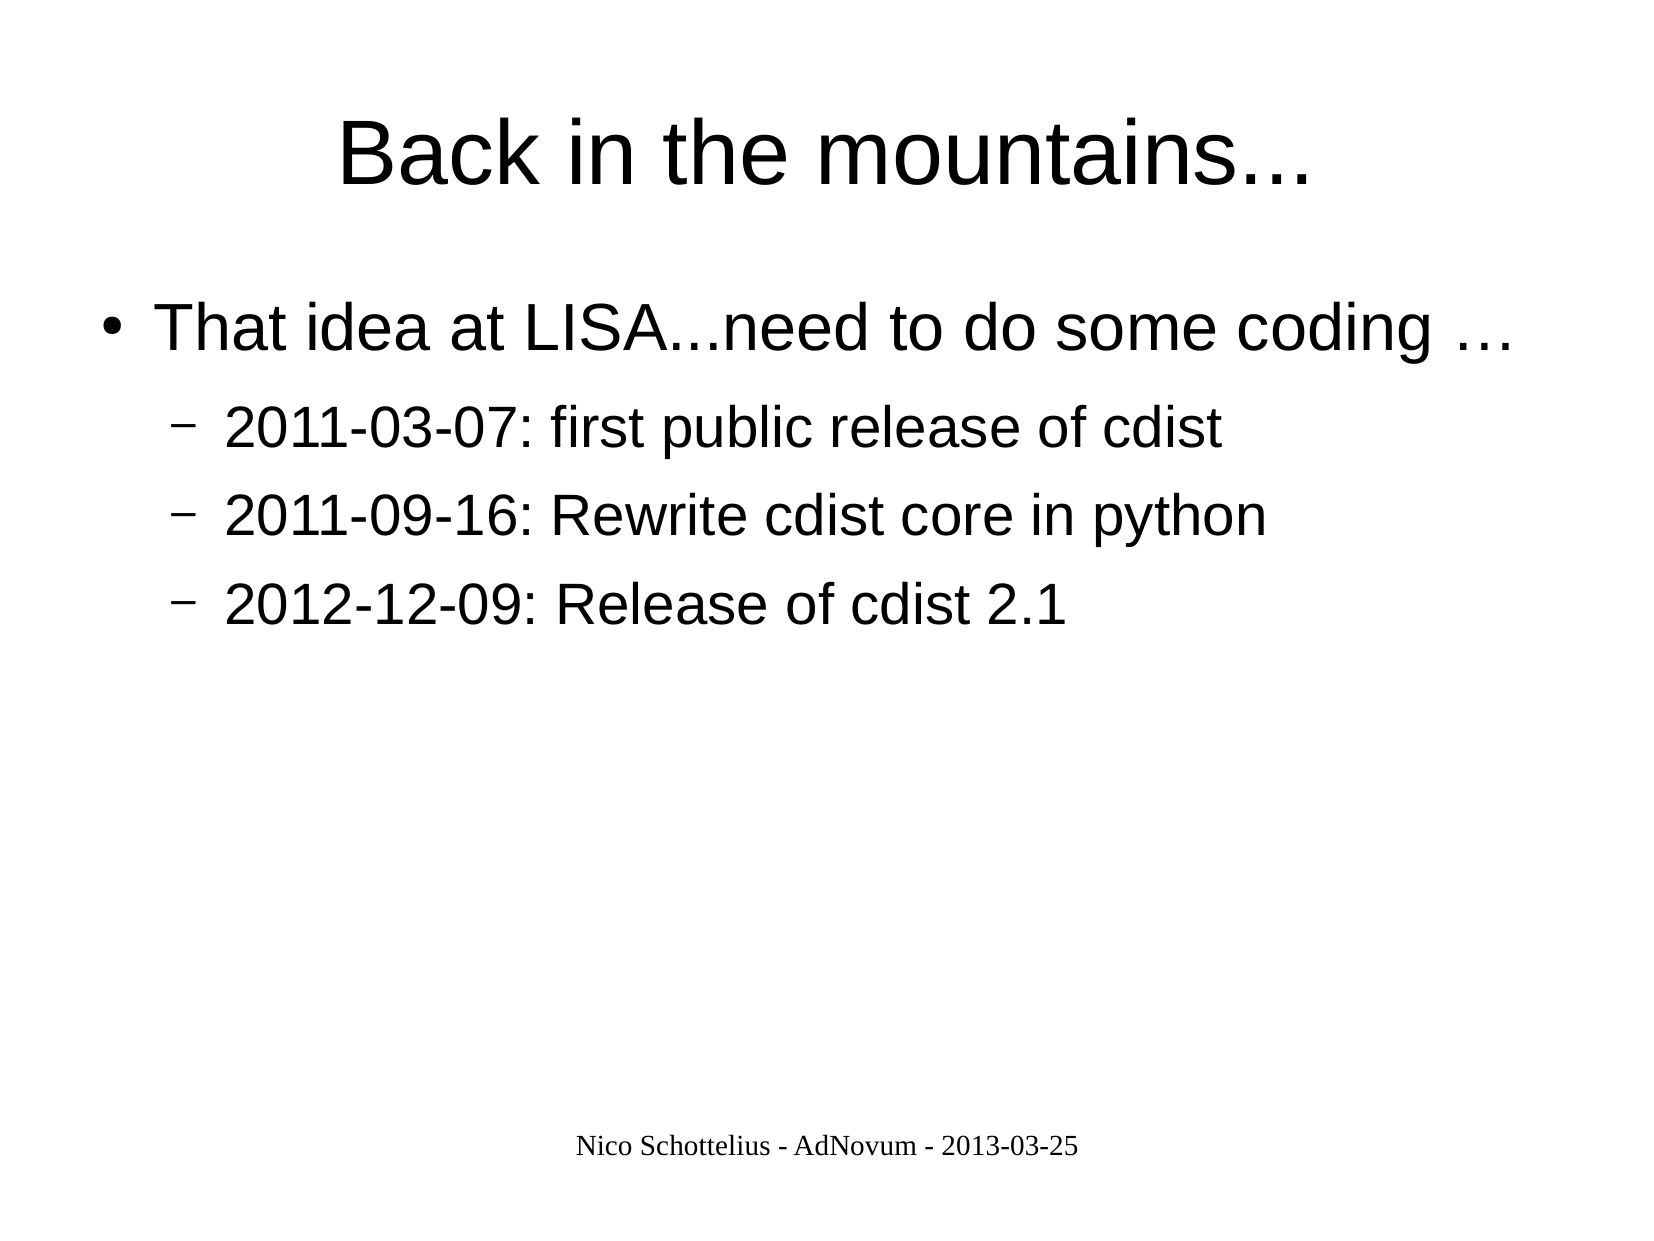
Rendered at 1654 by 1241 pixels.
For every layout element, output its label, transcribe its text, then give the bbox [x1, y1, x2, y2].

list That idea at LISA...need to do some coding … 2011-03-07: first public release of cdist 2011-09-16: Rewrite cdist core in python 2012-12-09: Release of cdist 2.1 [82, 290, 1538, 1010]
title Back in the mountains... [82, 49, 1571, 257]
